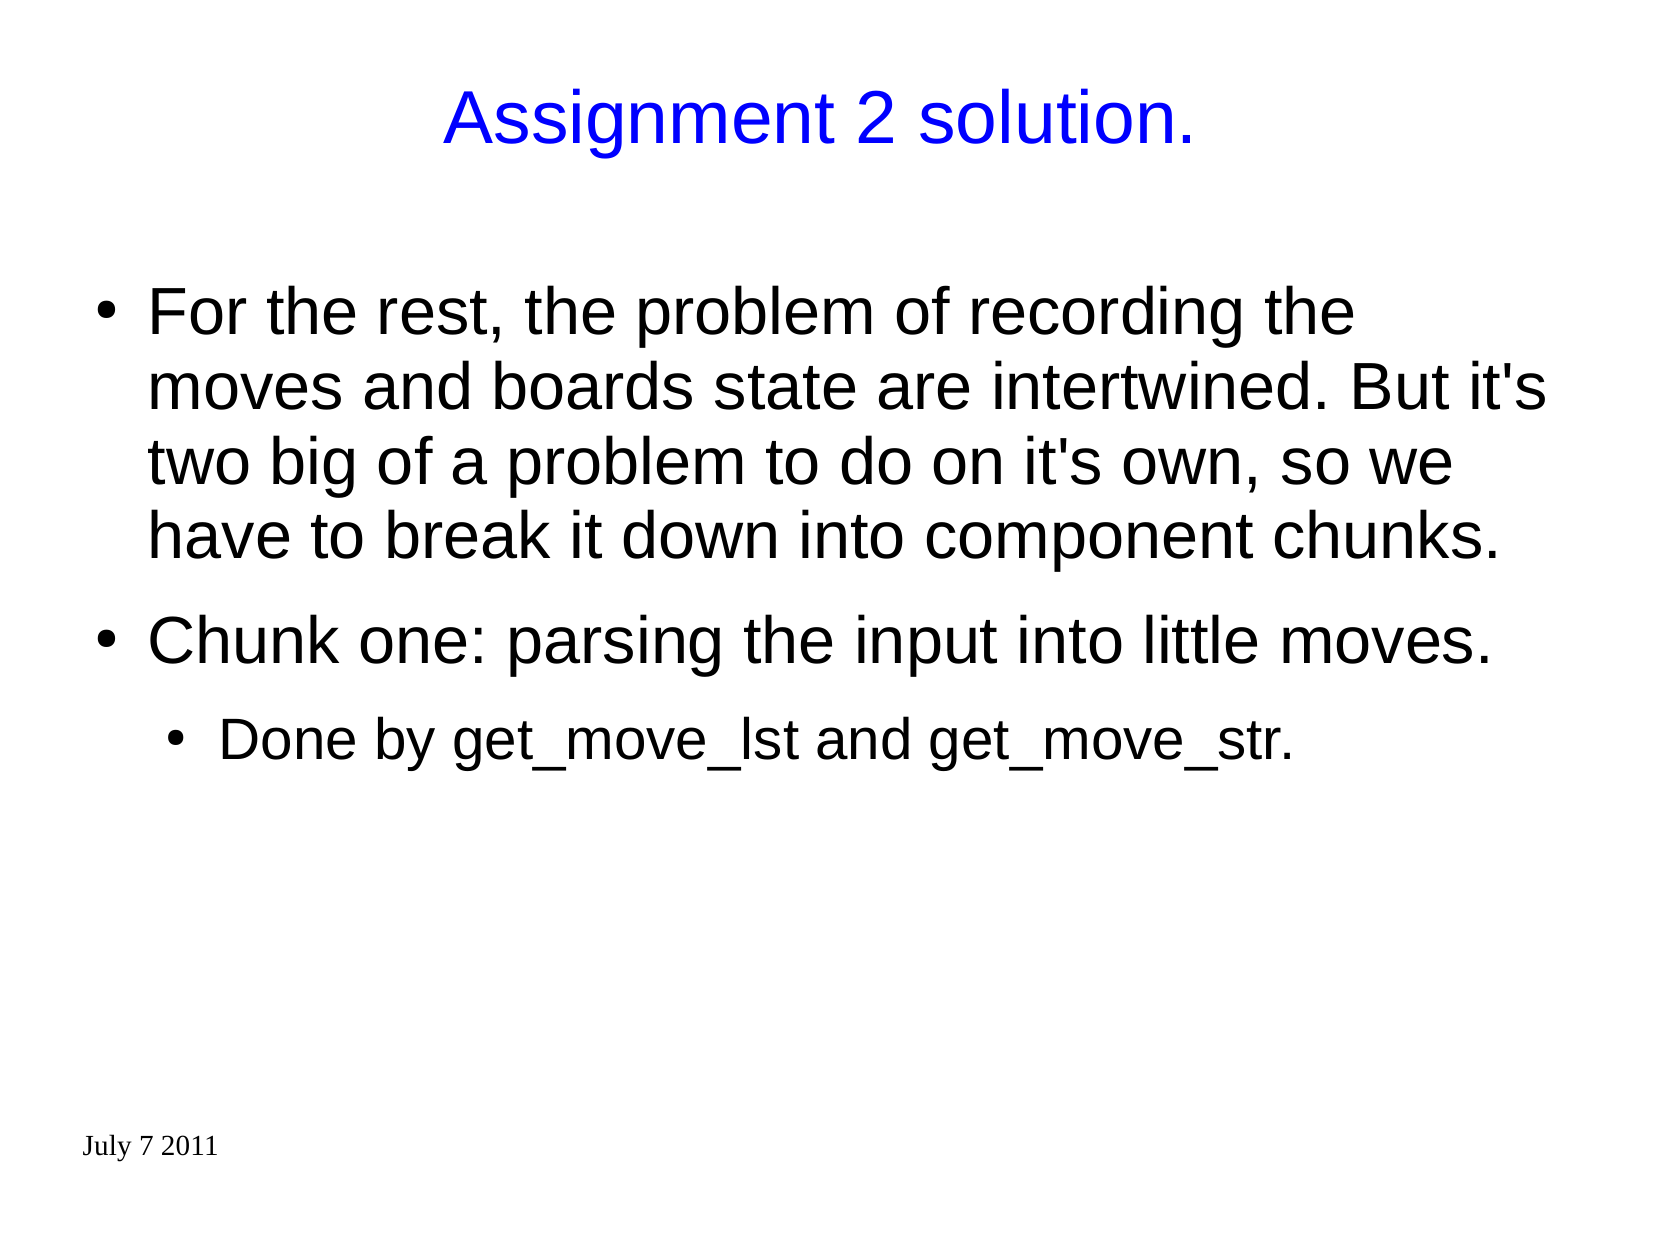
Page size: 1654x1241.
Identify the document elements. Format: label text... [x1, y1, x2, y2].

title Assignment 2 solution. [76, 58, 1565, 178]
list For the rest, the problem of recording the moves and boards state are intertwined. But it's two big of a problem to do on it's own, so we have to break it down into component chunks. Chunk one: parsing the input into little moves. Done by get_move_lst and get_move_str. [76, 274, 1565, 1093]
